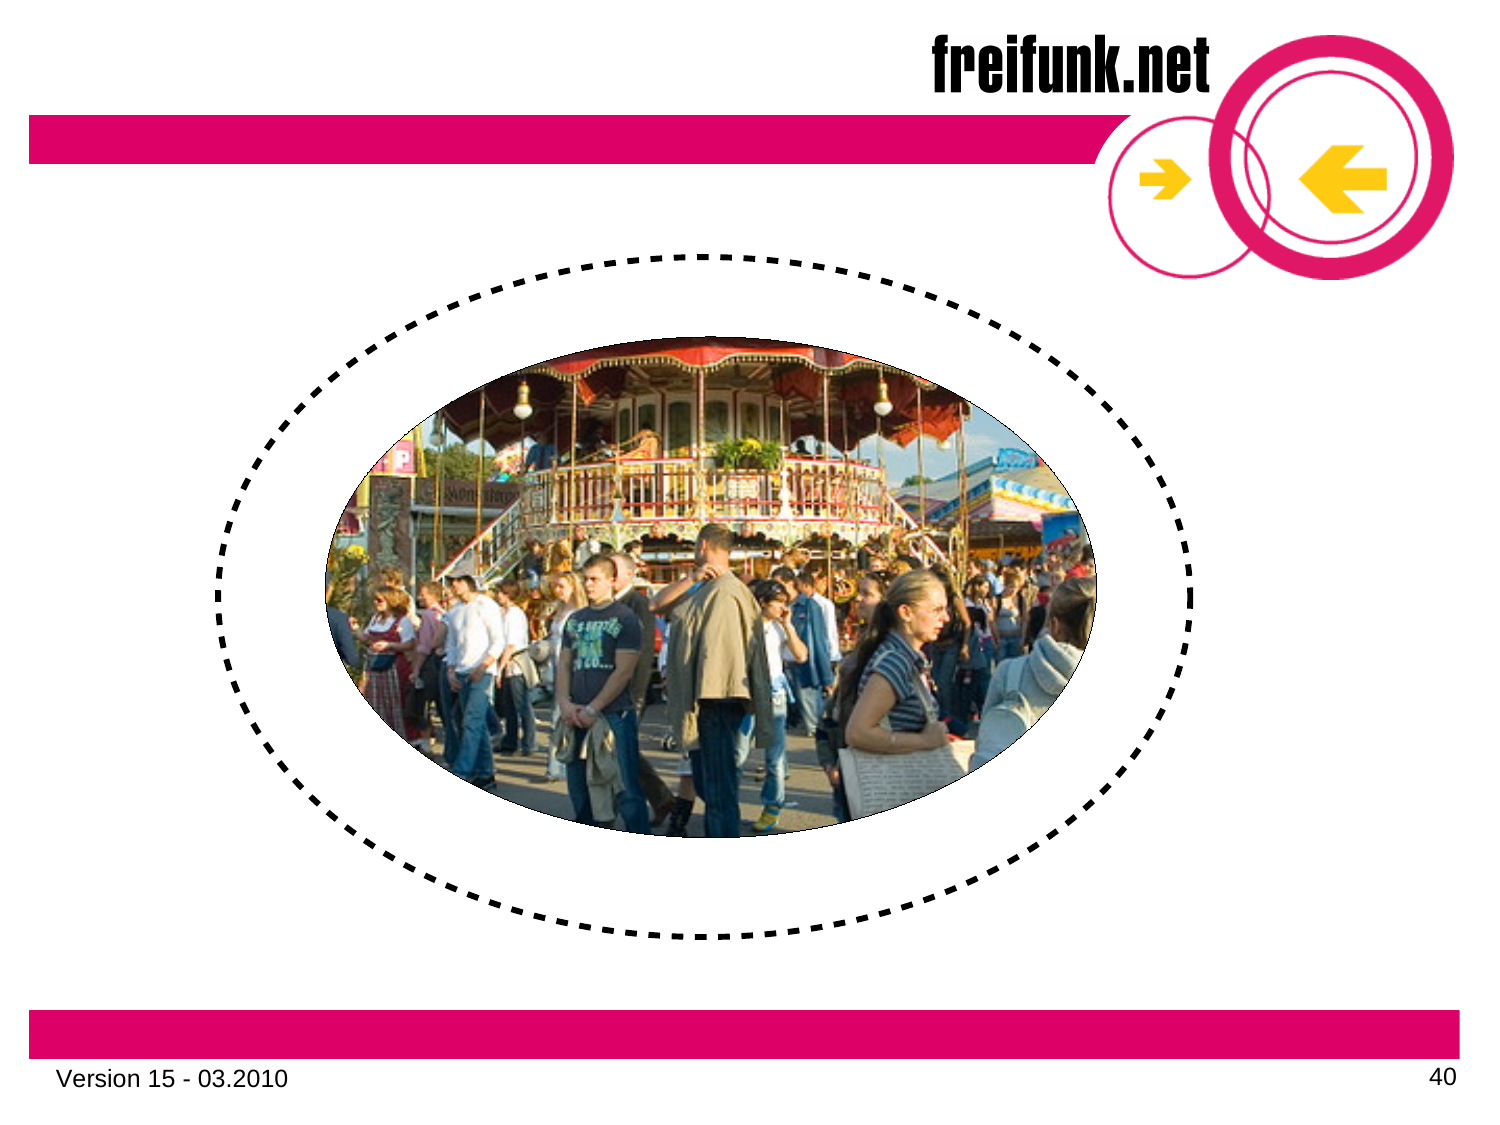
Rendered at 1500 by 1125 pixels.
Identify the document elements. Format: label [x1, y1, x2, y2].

picture [932, 34, 1454, 280]
text_box [325, 336, 1097, 838]
